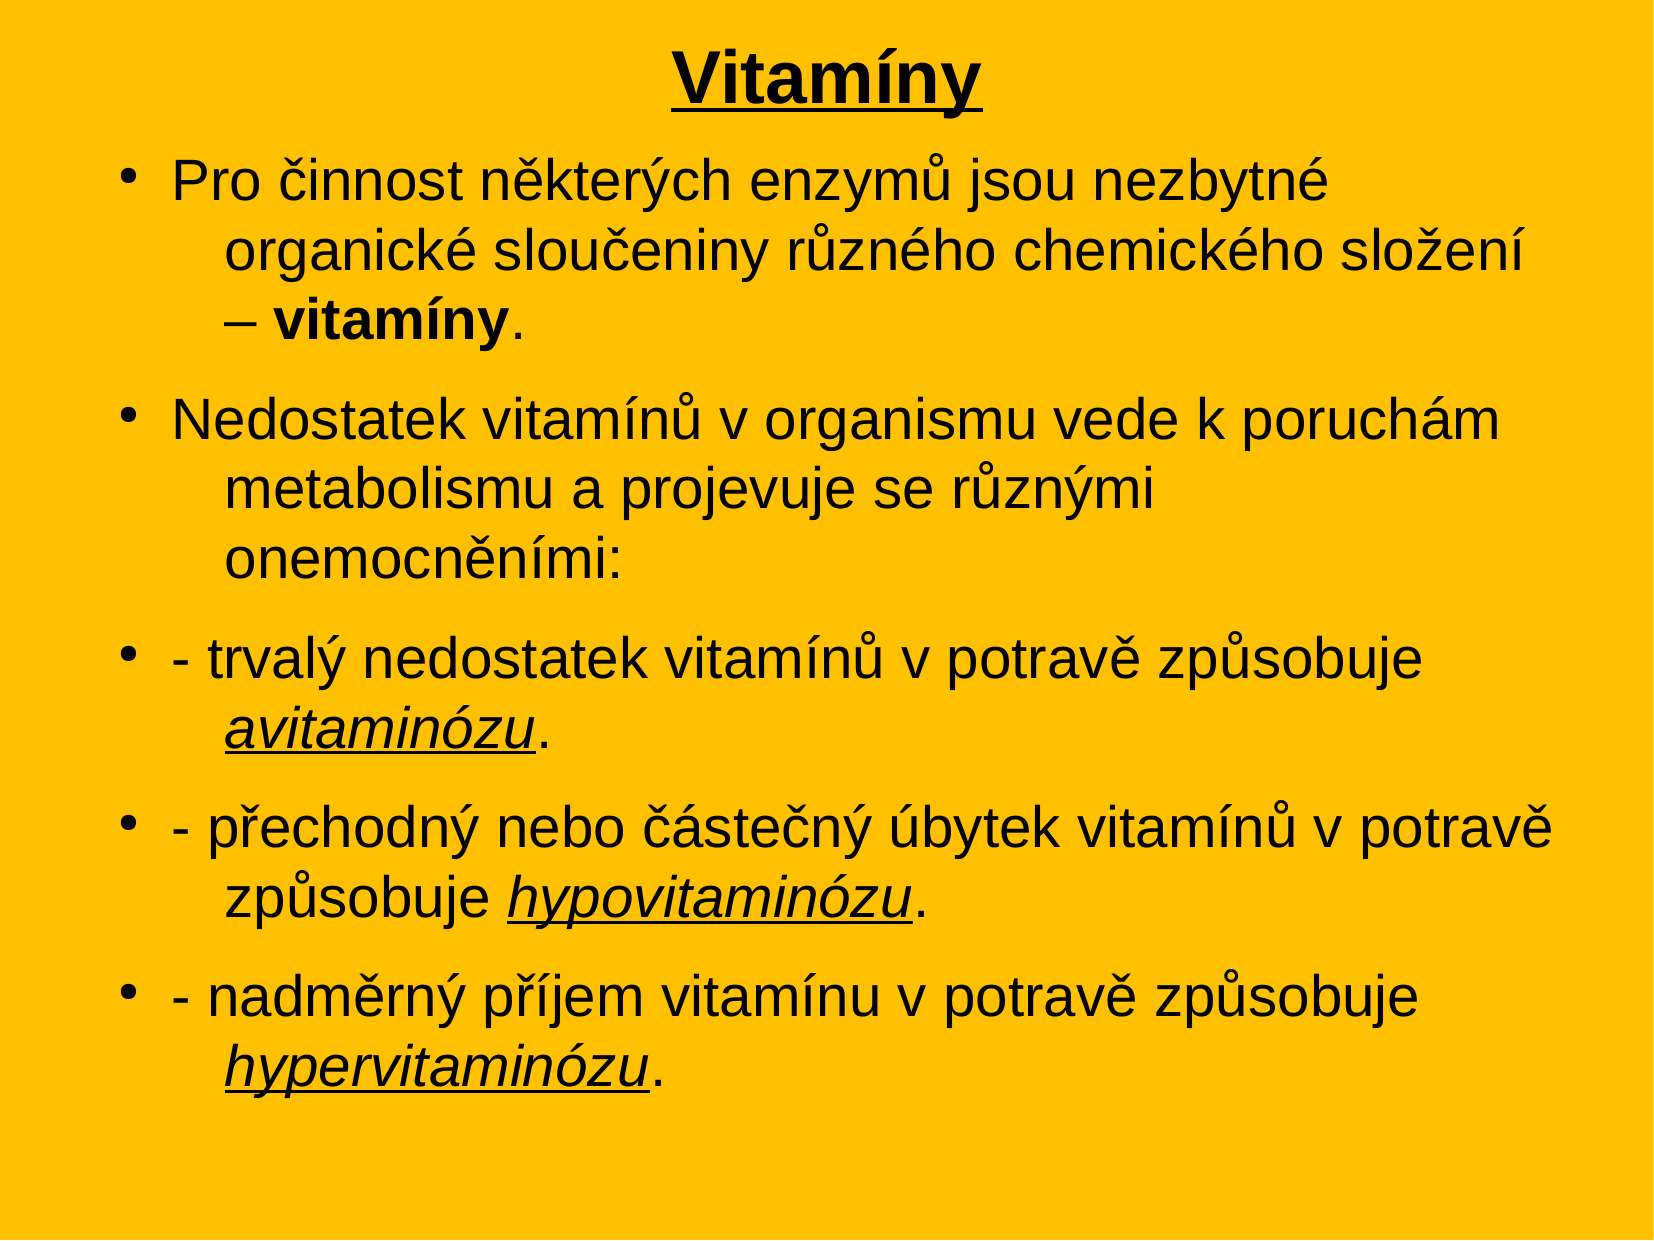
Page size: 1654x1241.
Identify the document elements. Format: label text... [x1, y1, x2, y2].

list Pro činnost některých enzymů jsou nezbytné organické sloučeniny různého chemického složení – vitamíny. Nedostatek vitamínů v organismu vede k poruchám metabolismu a projevuje se různými onemocněními: - trvalý nedostatek vitamínů v potravě způsobuje avitaminózu. - přechodný nebo částečný úbytek vitamínů v potravě způsobuje hypovitaminózu. - nadměrný příjem vitamínu v potravě způsobuje hypervitaminózu. [82, 141, 1571, 1123]
title Vitamíny [82, 0, 1571, 141]
